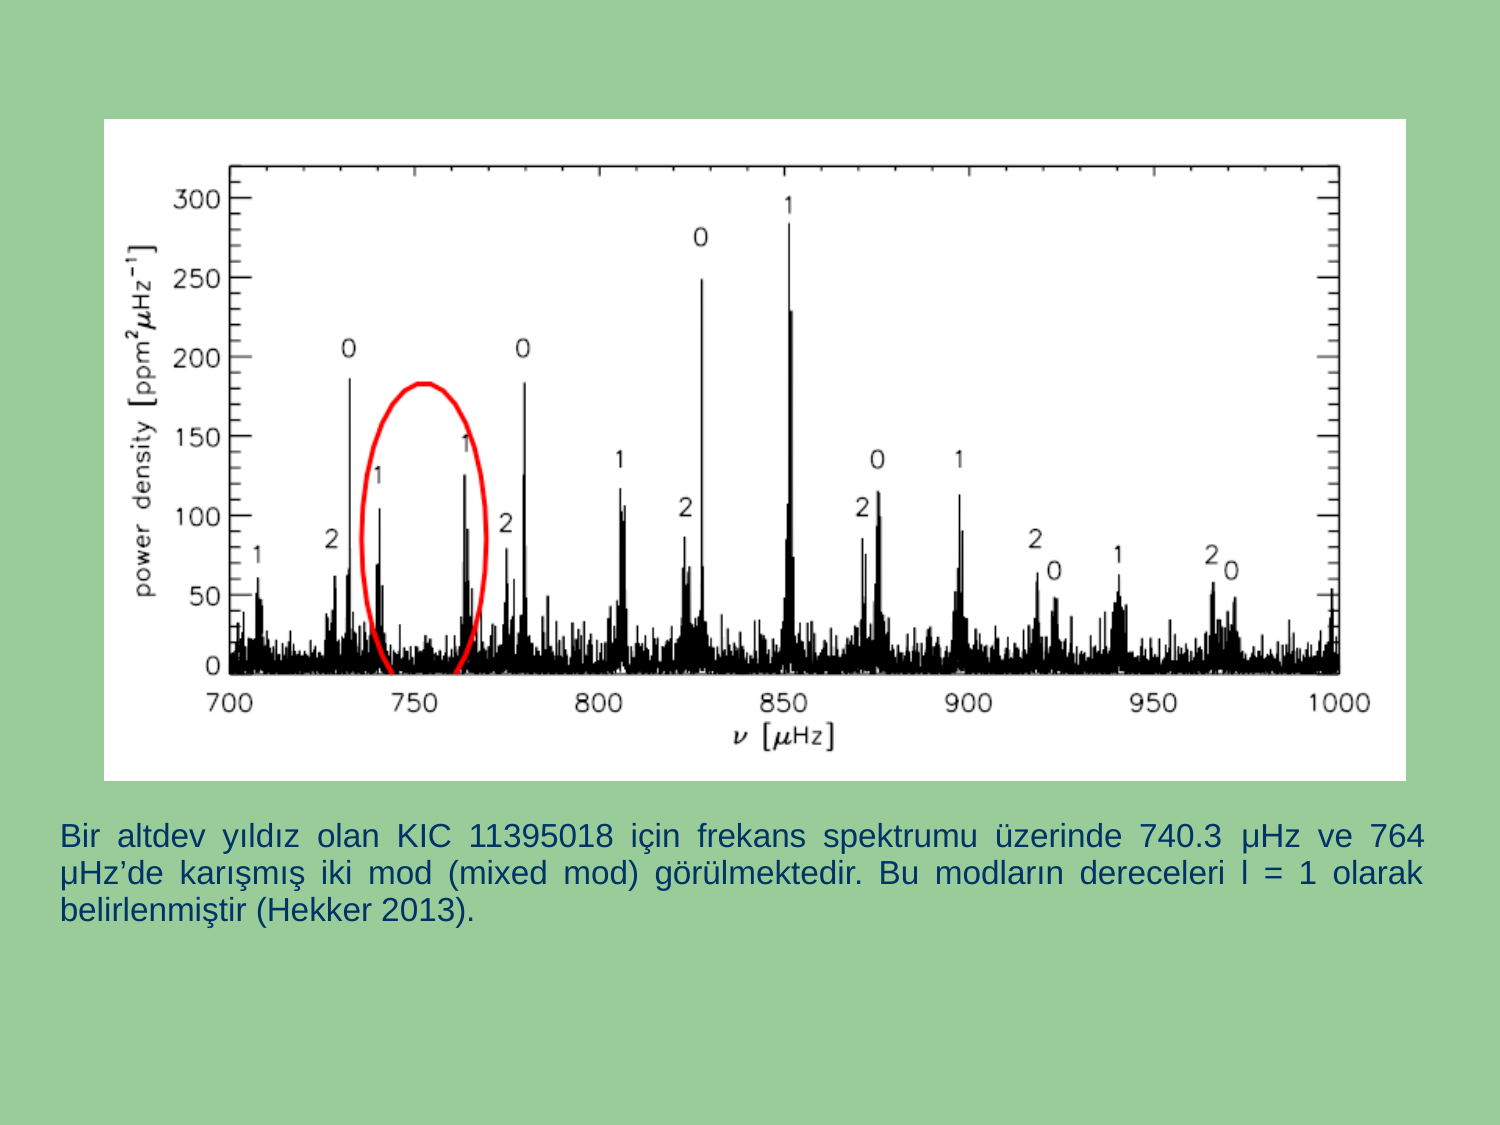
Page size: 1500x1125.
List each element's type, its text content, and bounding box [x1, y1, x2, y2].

text_box Bir altdev yıldız olan KIC 11395018 için frekans spektrumu üzerinde 740.3 μHz ve 764 μHz’de karışmış iki mod (mixed mod) görülmektedir. Bu modların dereceleri l = 1 olarak belirlenmiştir (Hekker 2013). [45, 810, 1441, 961]
picture [104, 119, 1406, 781]
